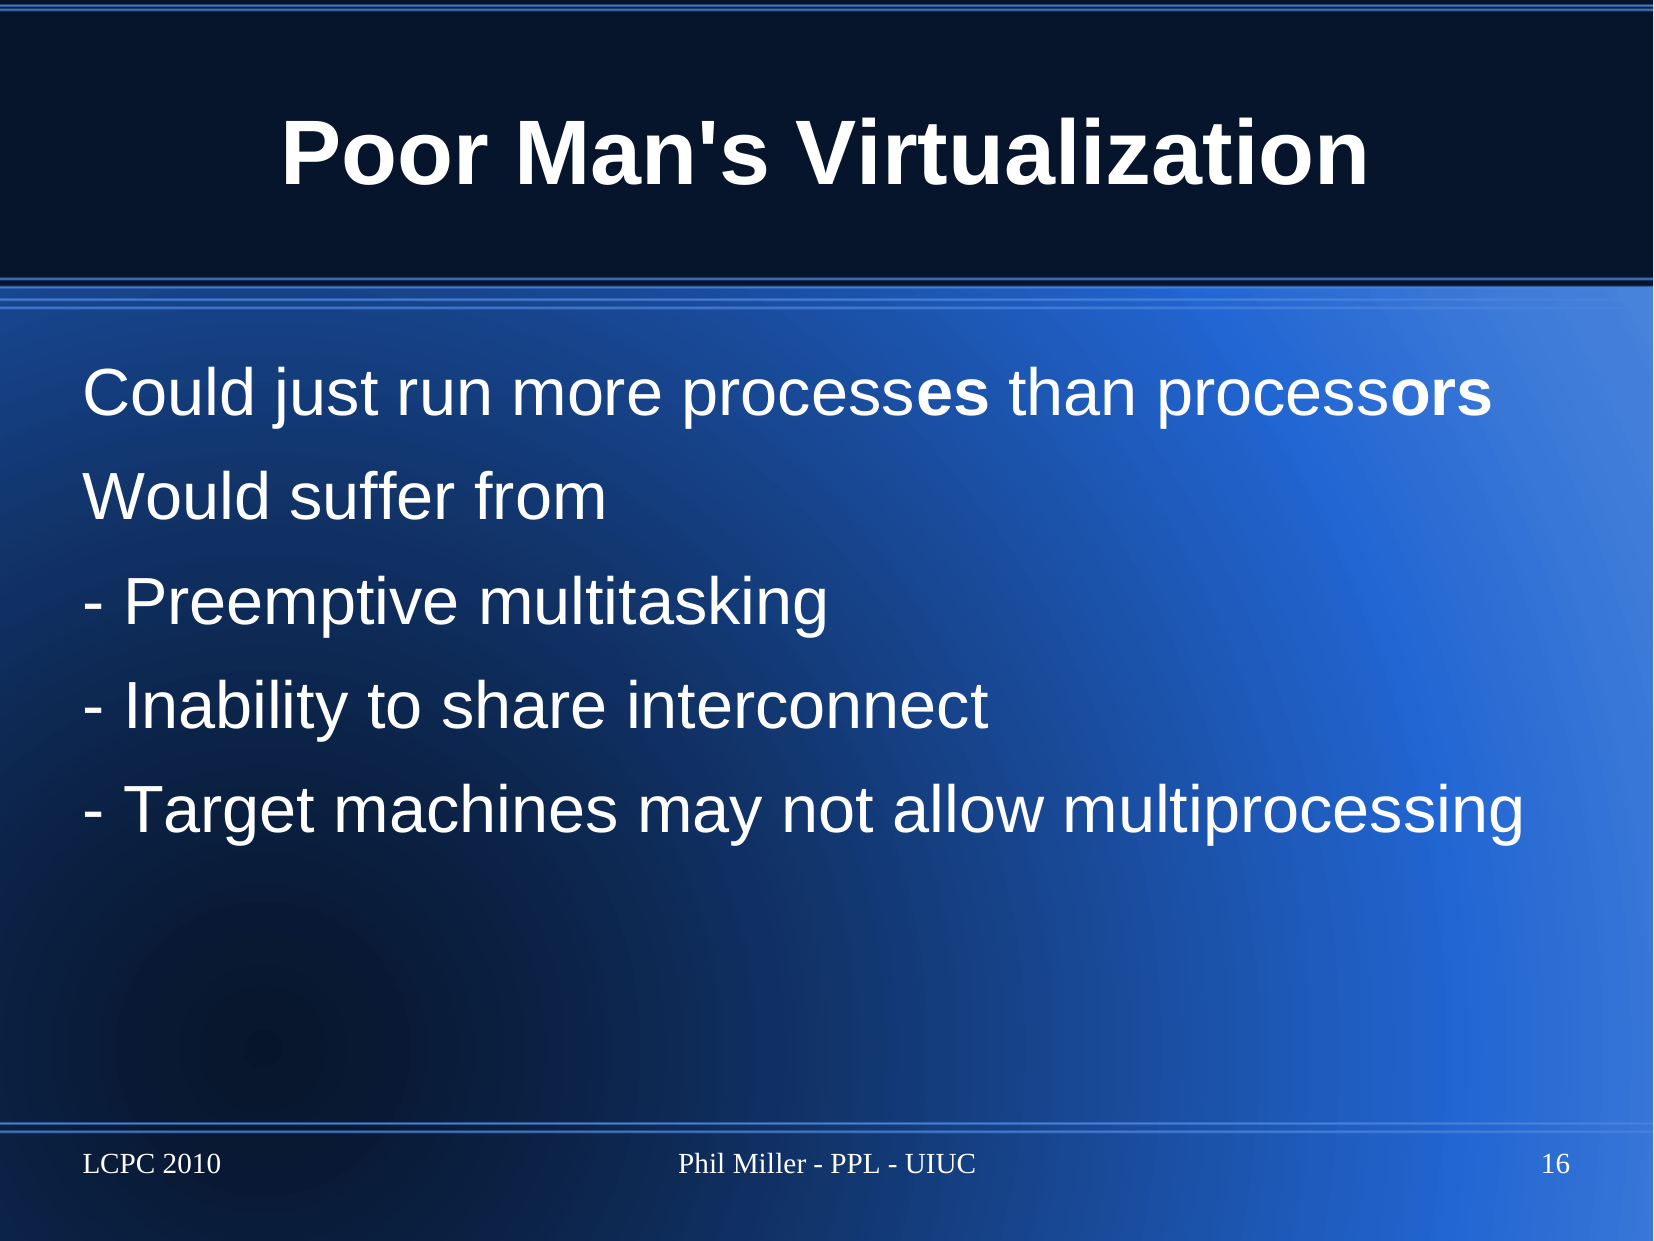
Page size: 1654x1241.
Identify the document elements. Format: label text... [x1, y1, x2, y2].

title Poor Man's Virtualization [82, 56, 1571, 250]
list Could just run more processes than processors Would suffer from - Preemptive multitasking - Inability to share interconnect - Target machines may not allow multiprocessing [82, 355, 1571, 1160]
picture [0, 0, 1654, 1241]
